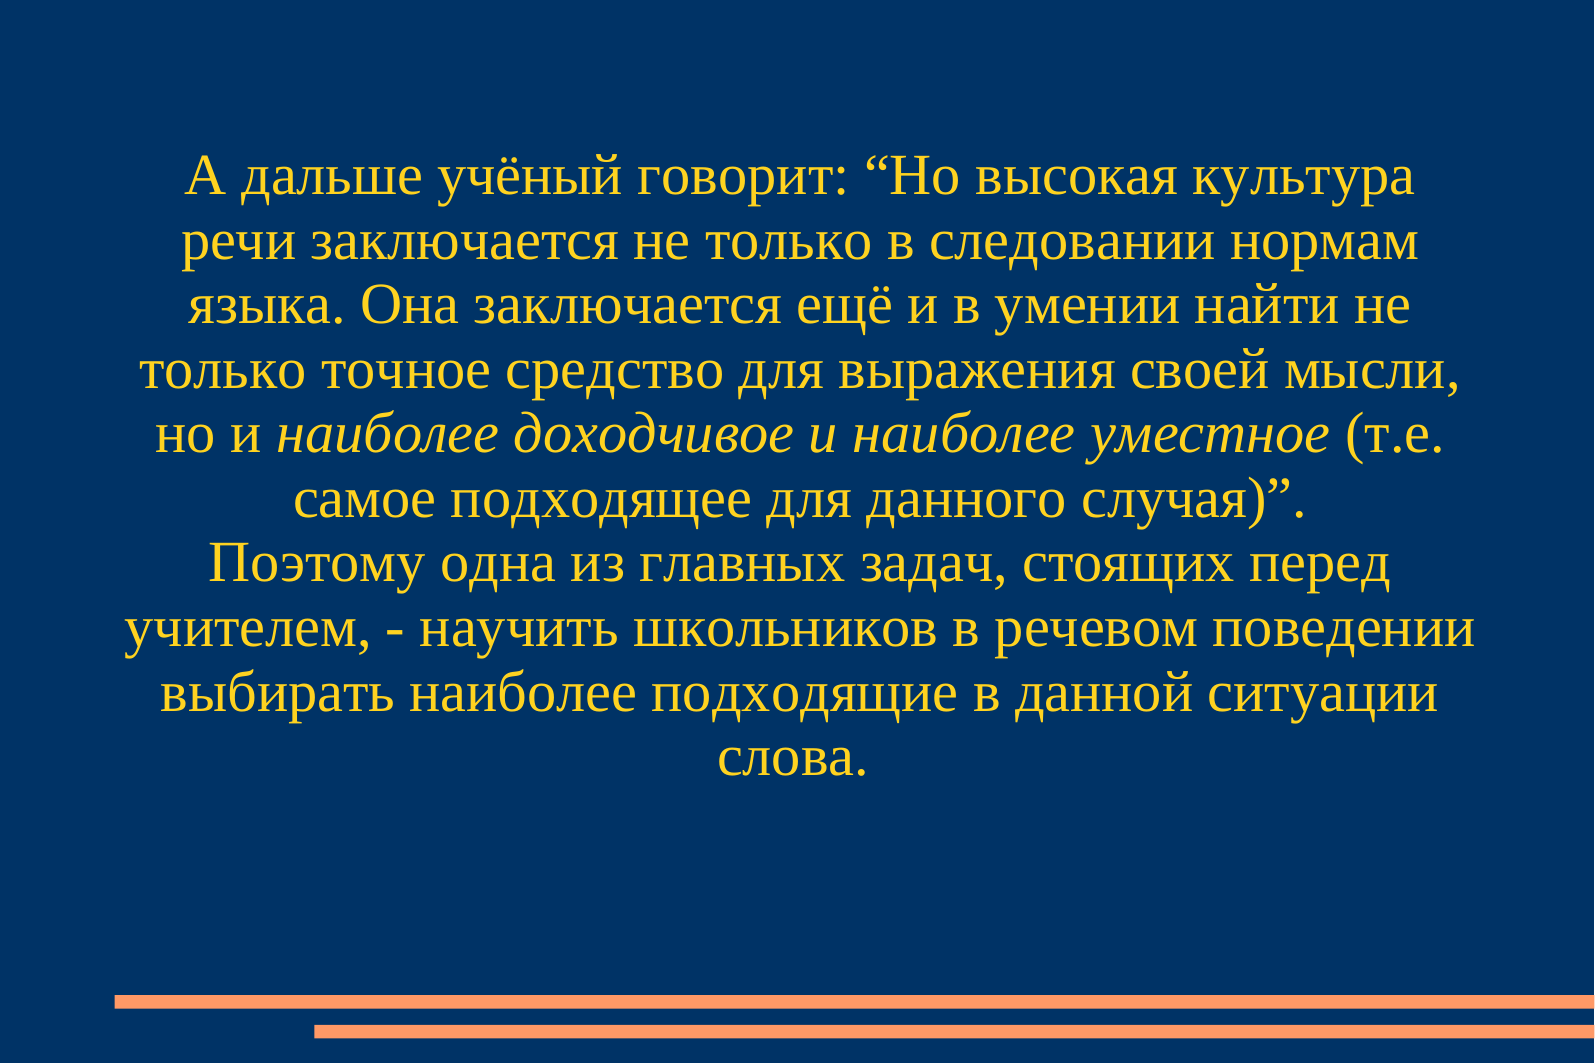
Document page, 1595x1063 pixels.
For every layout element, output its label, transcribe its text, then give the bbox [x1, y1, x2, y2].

text_box А дальше учёный говорит: “Но высокая культура речи заключается не только в следовании нормам языка. Она заключается ещё и в умении найти не только точное средство для выражения своей мысли, но и наиболее доходчивое и наиболее уместное (т.е. самое подходящее для данного случая)”. Поэтому одна из главных задач, стоящих перед учителем, - научить школьников в речевом поведении выбирать наиболее подходящие в данной ситуации слова. [88, 118, 1477, 813]
